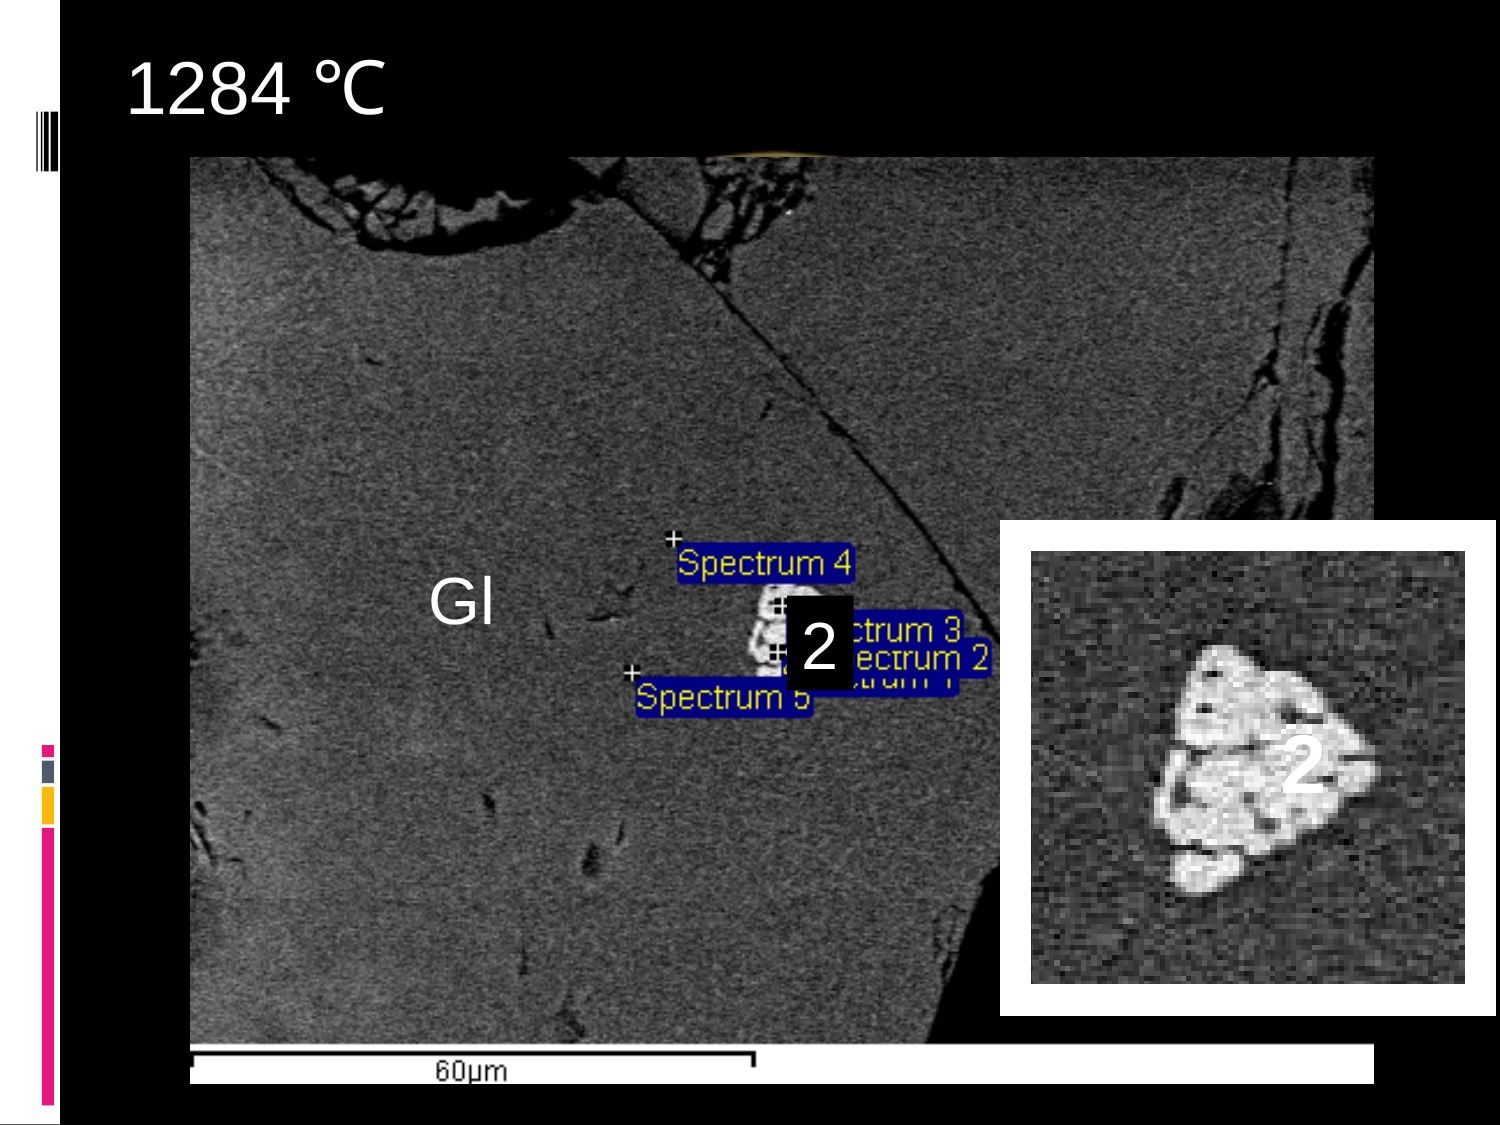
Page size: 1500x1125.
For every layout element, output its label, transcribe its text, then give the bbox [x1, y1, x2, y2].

text_box 2 [1265, 703, 1336, 818]
text_box 2 [787, 595, 854, 691]
text_box 1284 ℃ [110, 31, 403, 137]
text_box Gl [413, 550, 511, 646]
picture [190, 149, 1374, 1084]
picture [1031, 550, 1465, 985]
